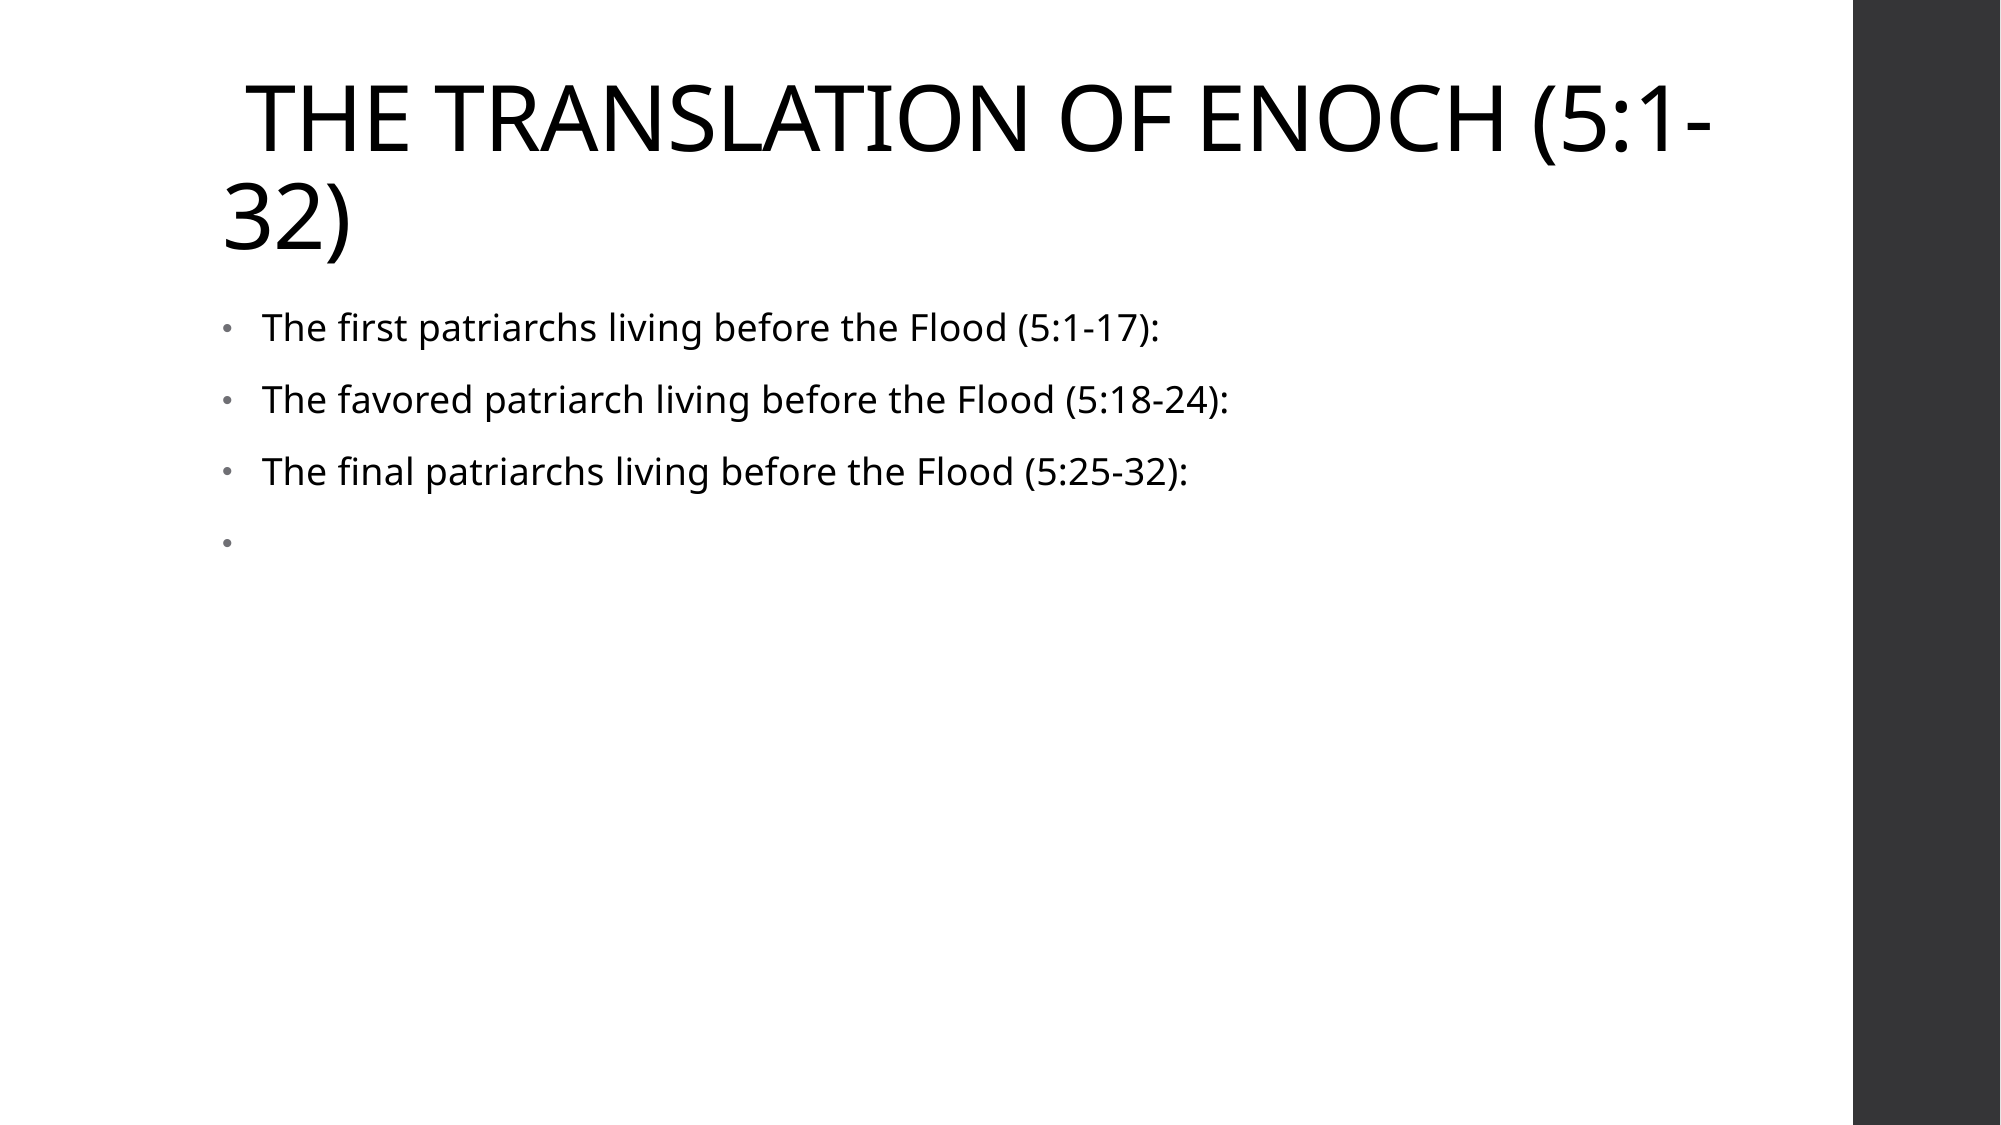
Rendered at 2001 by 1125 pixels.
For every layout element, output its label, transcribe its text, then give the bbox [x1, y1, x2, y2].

list The first patriarchs living before the Flood (5:1-17): The favored patriarch living before the Flood (5:18-24): The final patriarchs living before the Flood (5:25-32): [206, 299, 1617, 1014]
title THE TRANSLATION OF ENOCH (5:1-32) [206, 60, 1797, 278]
